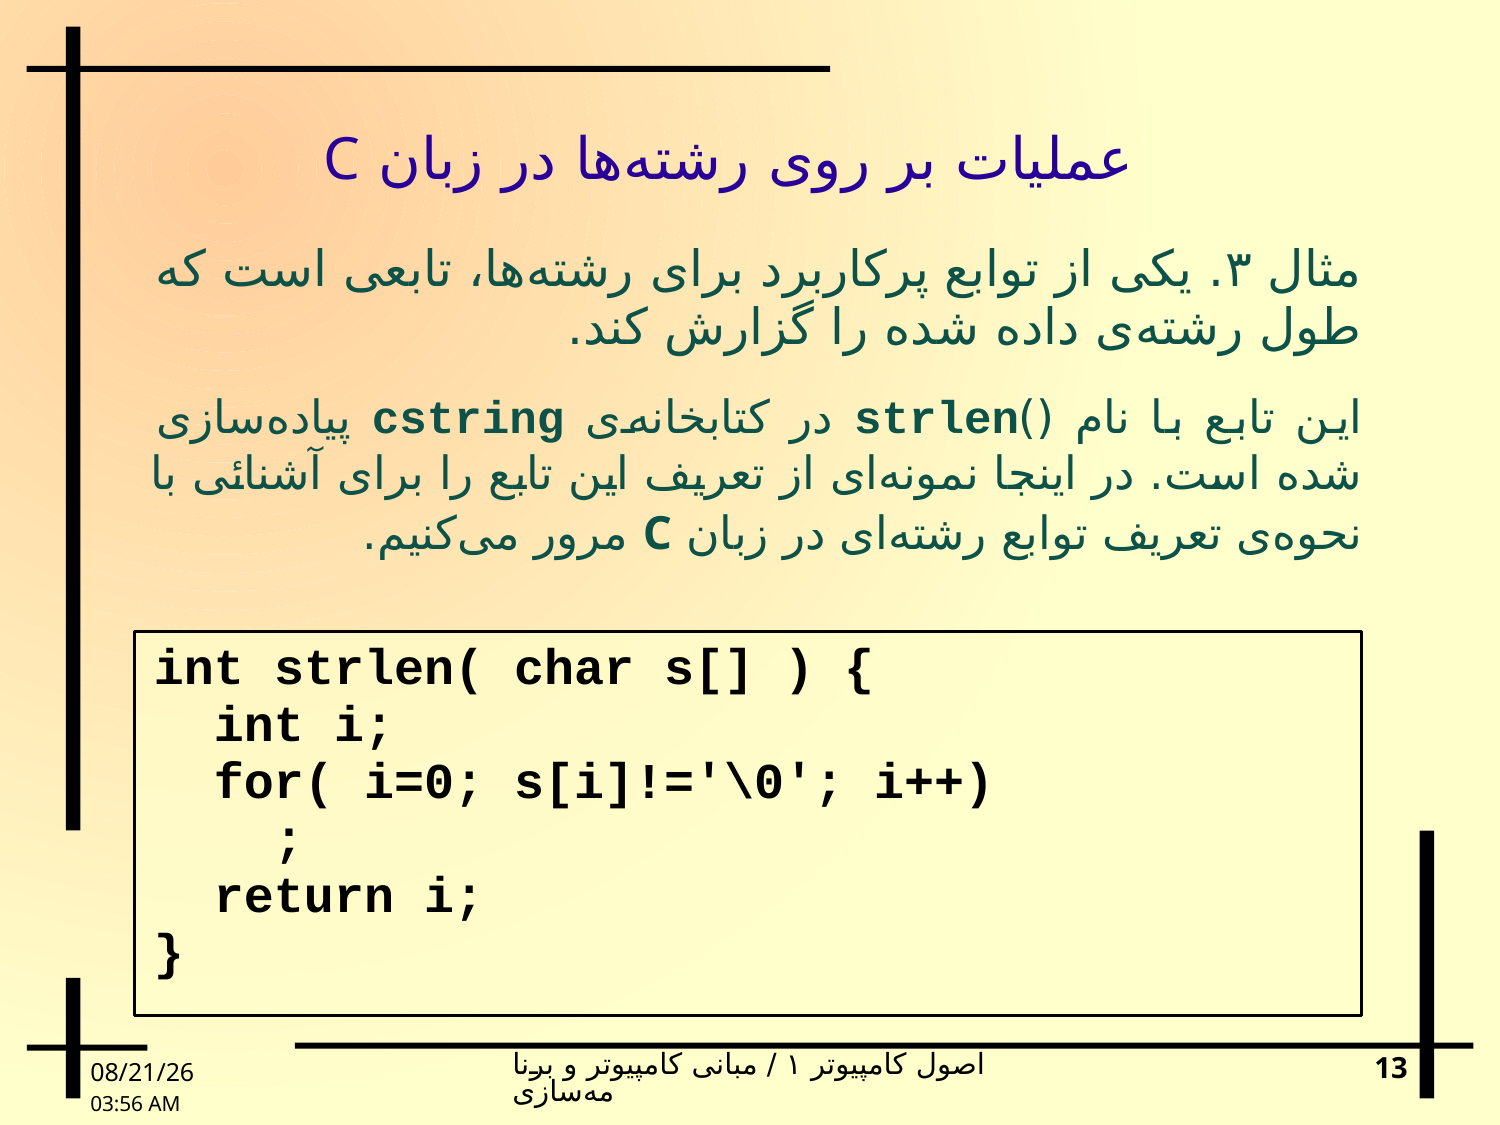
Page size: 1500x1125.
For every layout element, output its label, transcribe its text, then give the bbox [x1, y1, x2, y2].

text_box این تابع با نام ()strlen در کتابخانه‌ی cstring پیاده‌سازی شده است. در اینجا نمونه‌ای از تعریف این تابع را برای آشنائی با نحوه‌ی تعریف توابع رشته‌ای در زبان C مرور می‌کنیم. [150, 391, 1363, 626]
title عملیات بر روی رشته‌ها در زبان C [113, 96, 1344, 217]
list int strlen( char s[] ) { int i; for( i=0; s[i]!='\0'; i++) ; return i; } [134, 631, 1362, 1016]
list مثال ۳. یکی از توابع پرکاربرد برای رشته‌ها، تابعی است که طول رشته‌ی داده شده را گزارش کند. [150, 239, 1362, 391]
